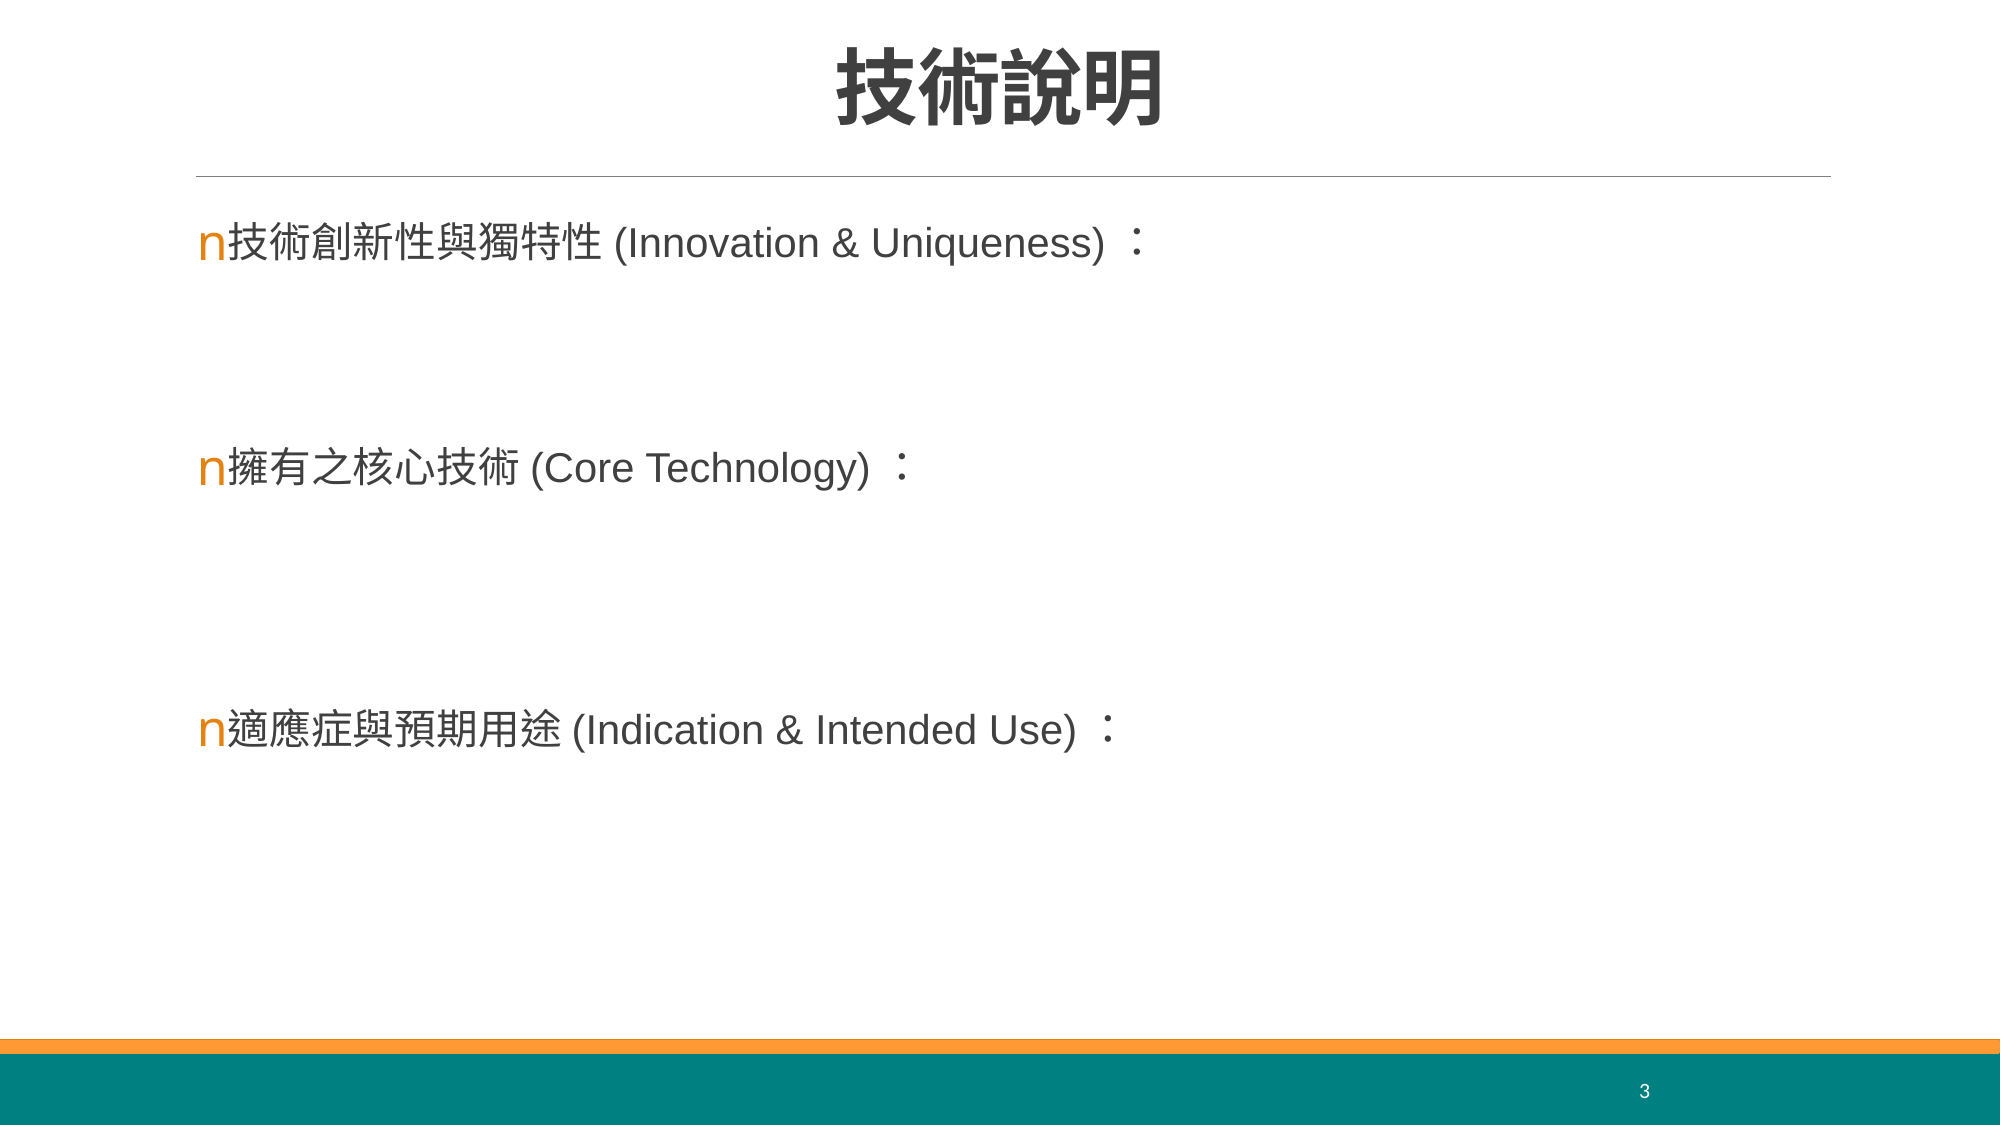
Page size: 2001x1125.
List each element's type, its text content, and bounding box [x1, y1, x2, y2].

text_box 技術創新性與獨特性(Innovation & Uniqueness)： 擁有之核心技術(Core Technology)： 適應症與預期用途(Indication & Intended Use)： [196, 208, 1435, 999]
text_box <編號> [1624, 1059, 1840, 1120]
text_box 技術說明 [381, 0, 1619, 144]
